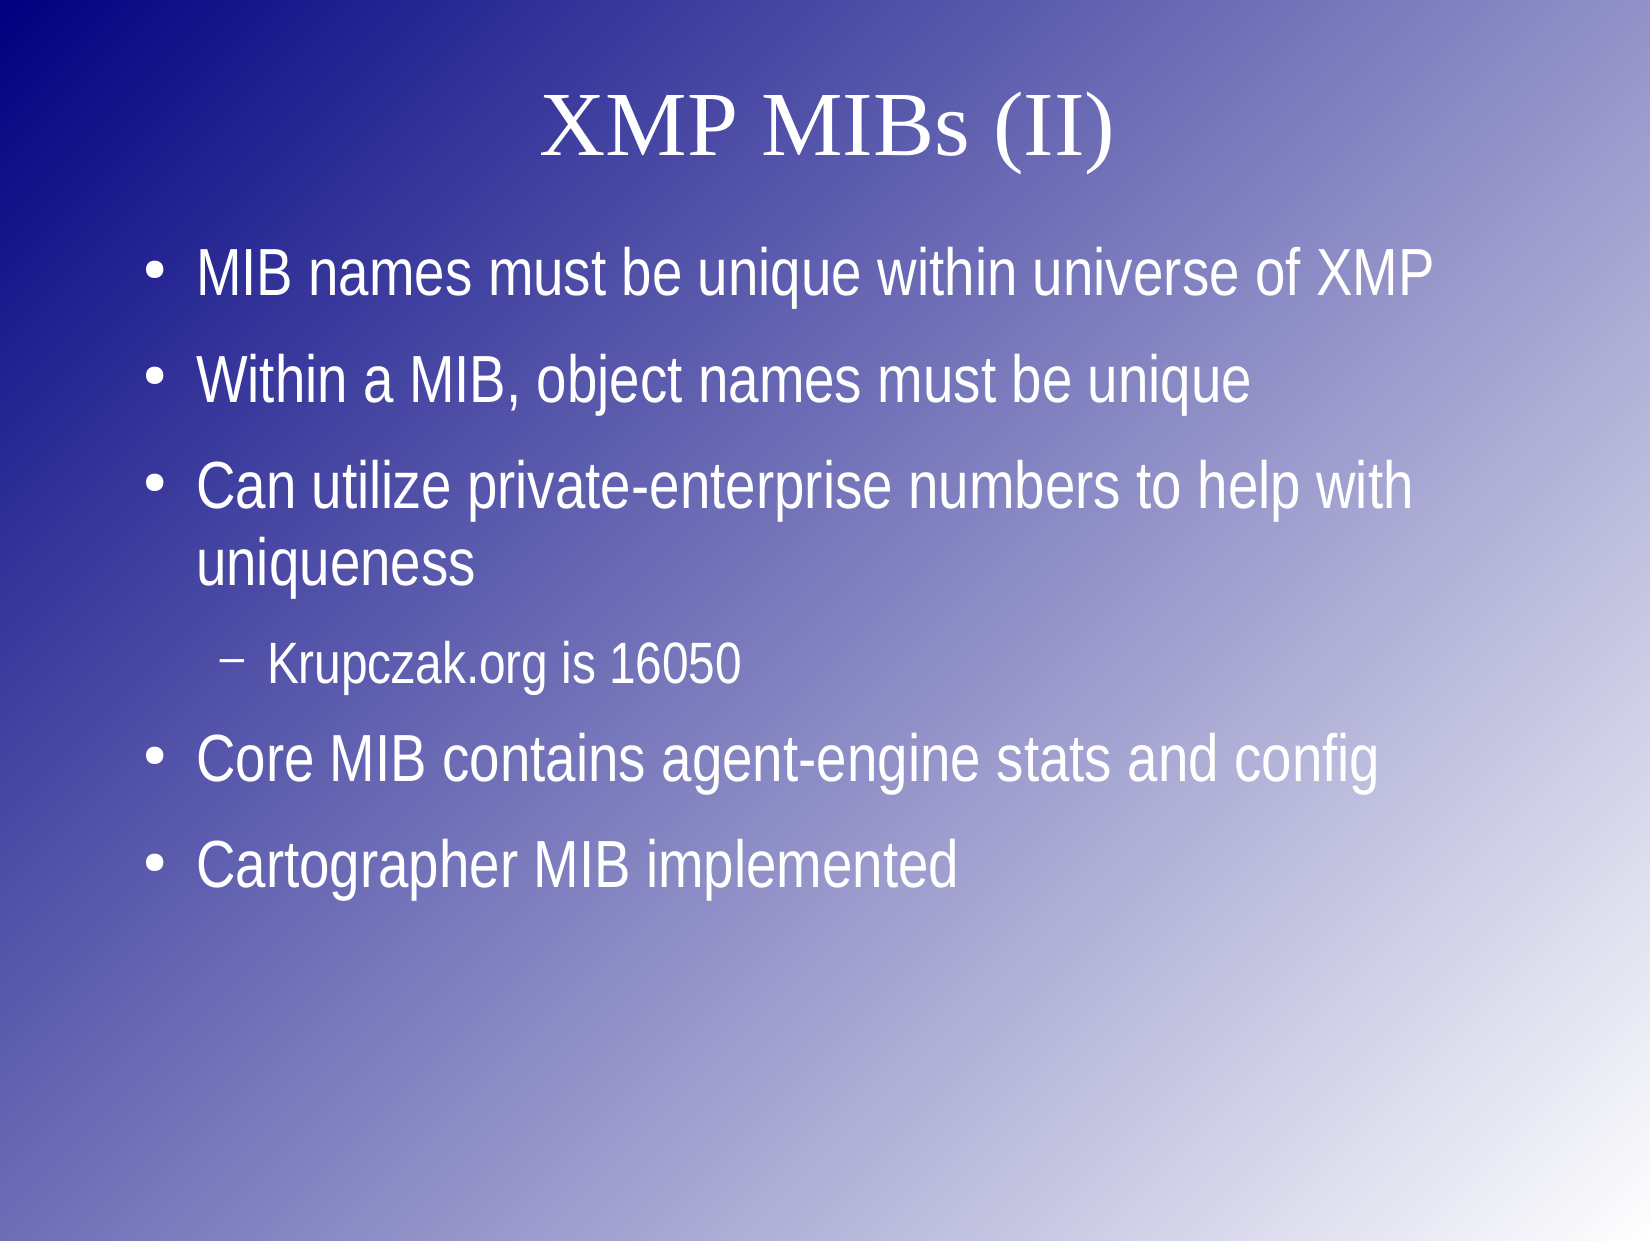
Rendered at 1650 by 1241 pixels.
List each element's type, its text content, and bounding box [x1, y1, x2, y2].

title XMP MIBs (II) [123, 27, 1533, 221]
list MIB names must be unique within universe of XMP Within a MIB, object names must be unique Can utilize private-enterprise numbers to help with uniqueness Krupczak.org is 16050 Core MIB contains agent-engine stats and config Cartographer MIB implemented [125, 233, 1535, 1143]
